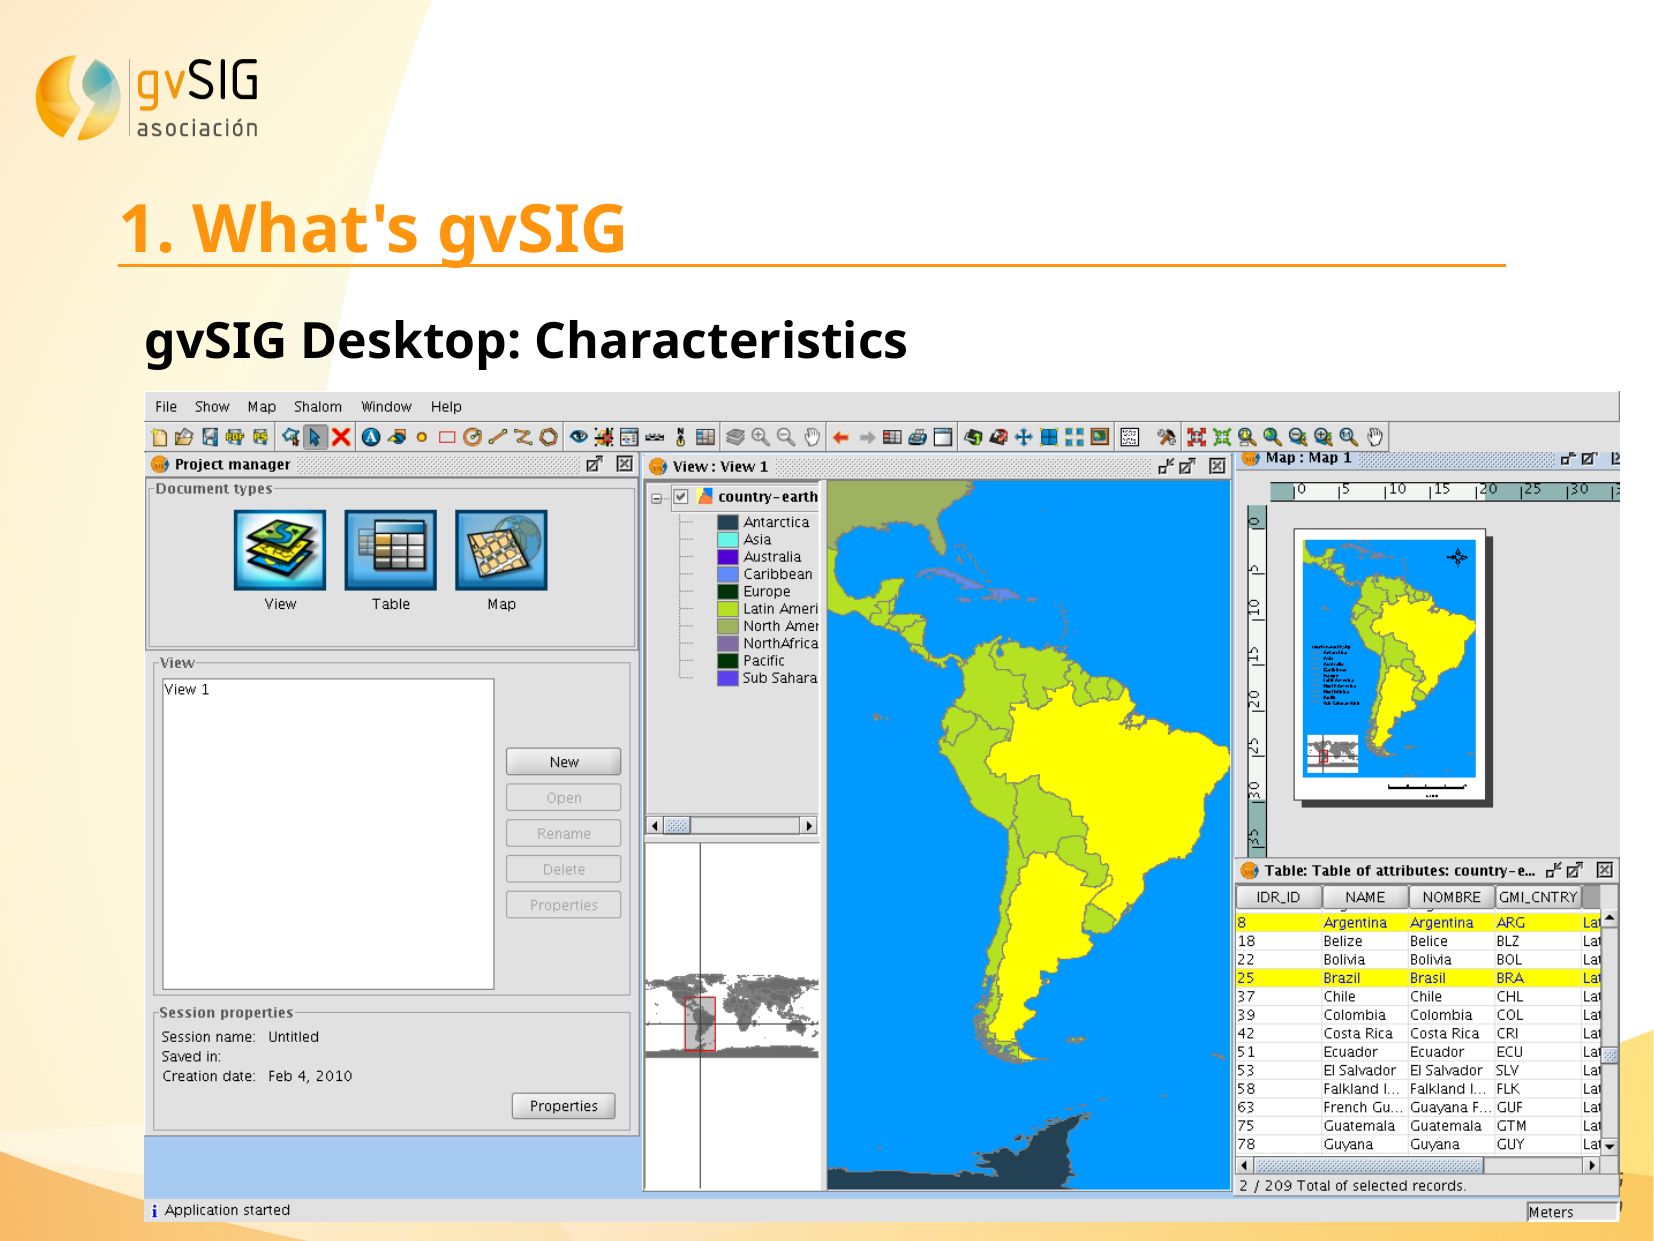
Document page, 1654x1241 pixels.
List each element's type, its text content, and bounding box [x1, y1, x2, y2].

title 1. What's gvSIG [118, 177, 1607, 276]
picture [0, 0, 1654, 1241]
title gvSIG Desktop: Characteristics [144, 260, 1441, 391]
